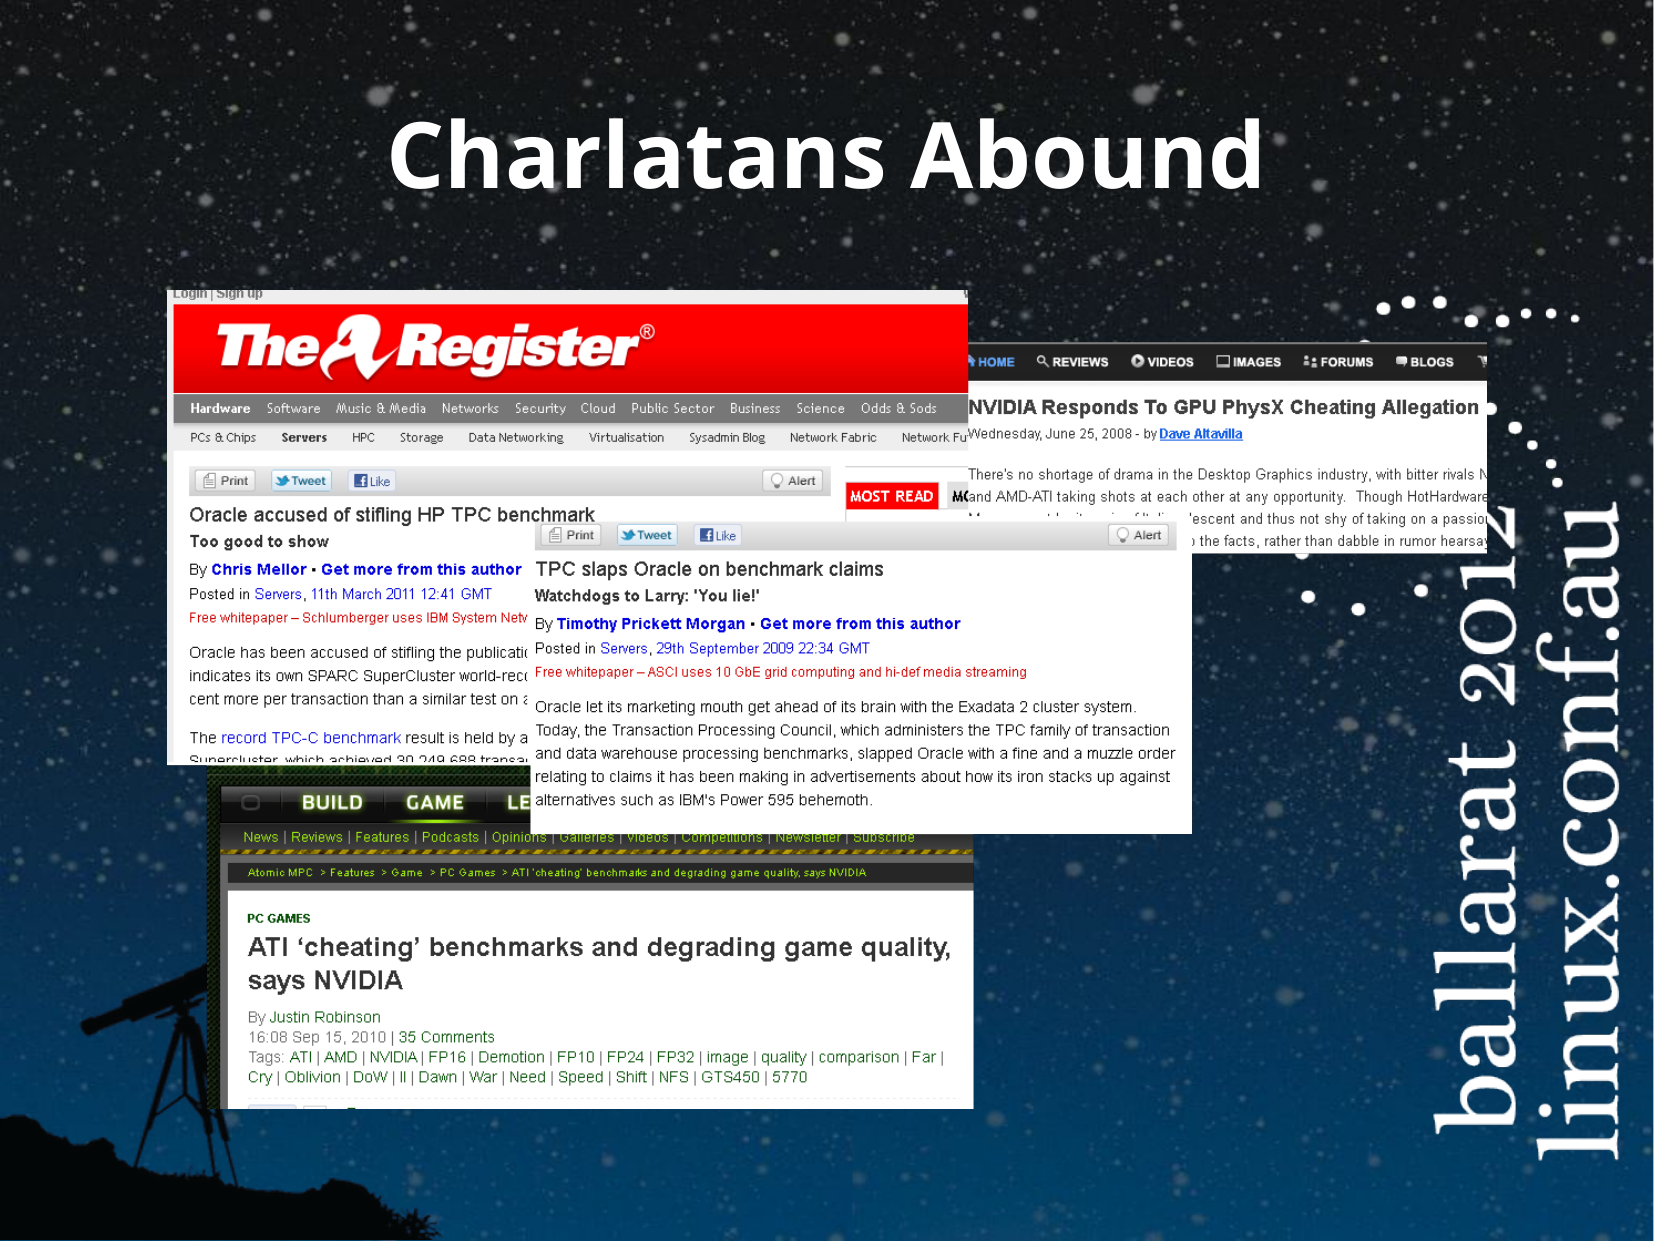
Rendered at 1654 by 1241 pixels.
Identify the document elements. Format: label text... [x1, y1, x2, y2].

title Charlatans Abound [82, 49, 1571, 257]
picture [0, 0, 1654, 1241]
